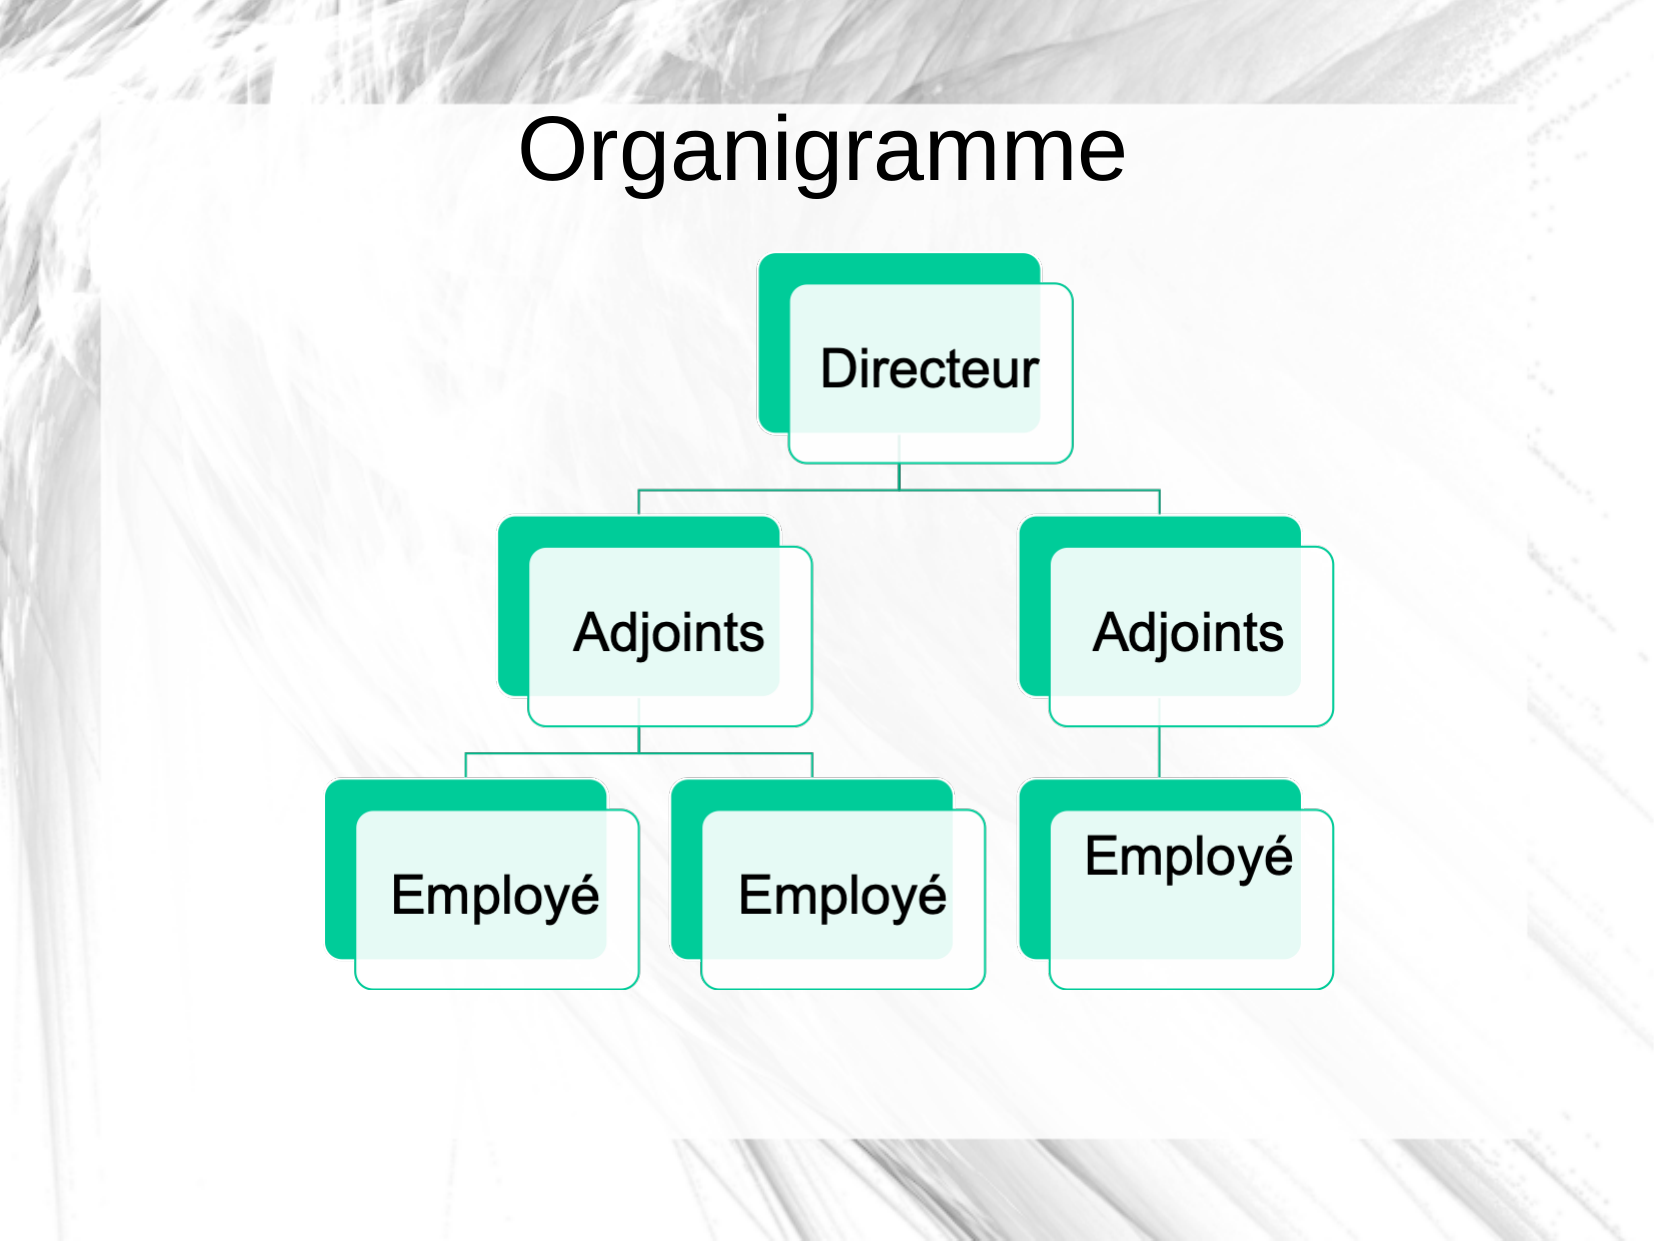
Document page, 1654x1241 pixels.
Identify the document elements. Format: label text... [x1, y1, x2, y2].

picture [0, 0, 1654, 1241]
text_box Organigramme [129, 62, 1518, 231]
